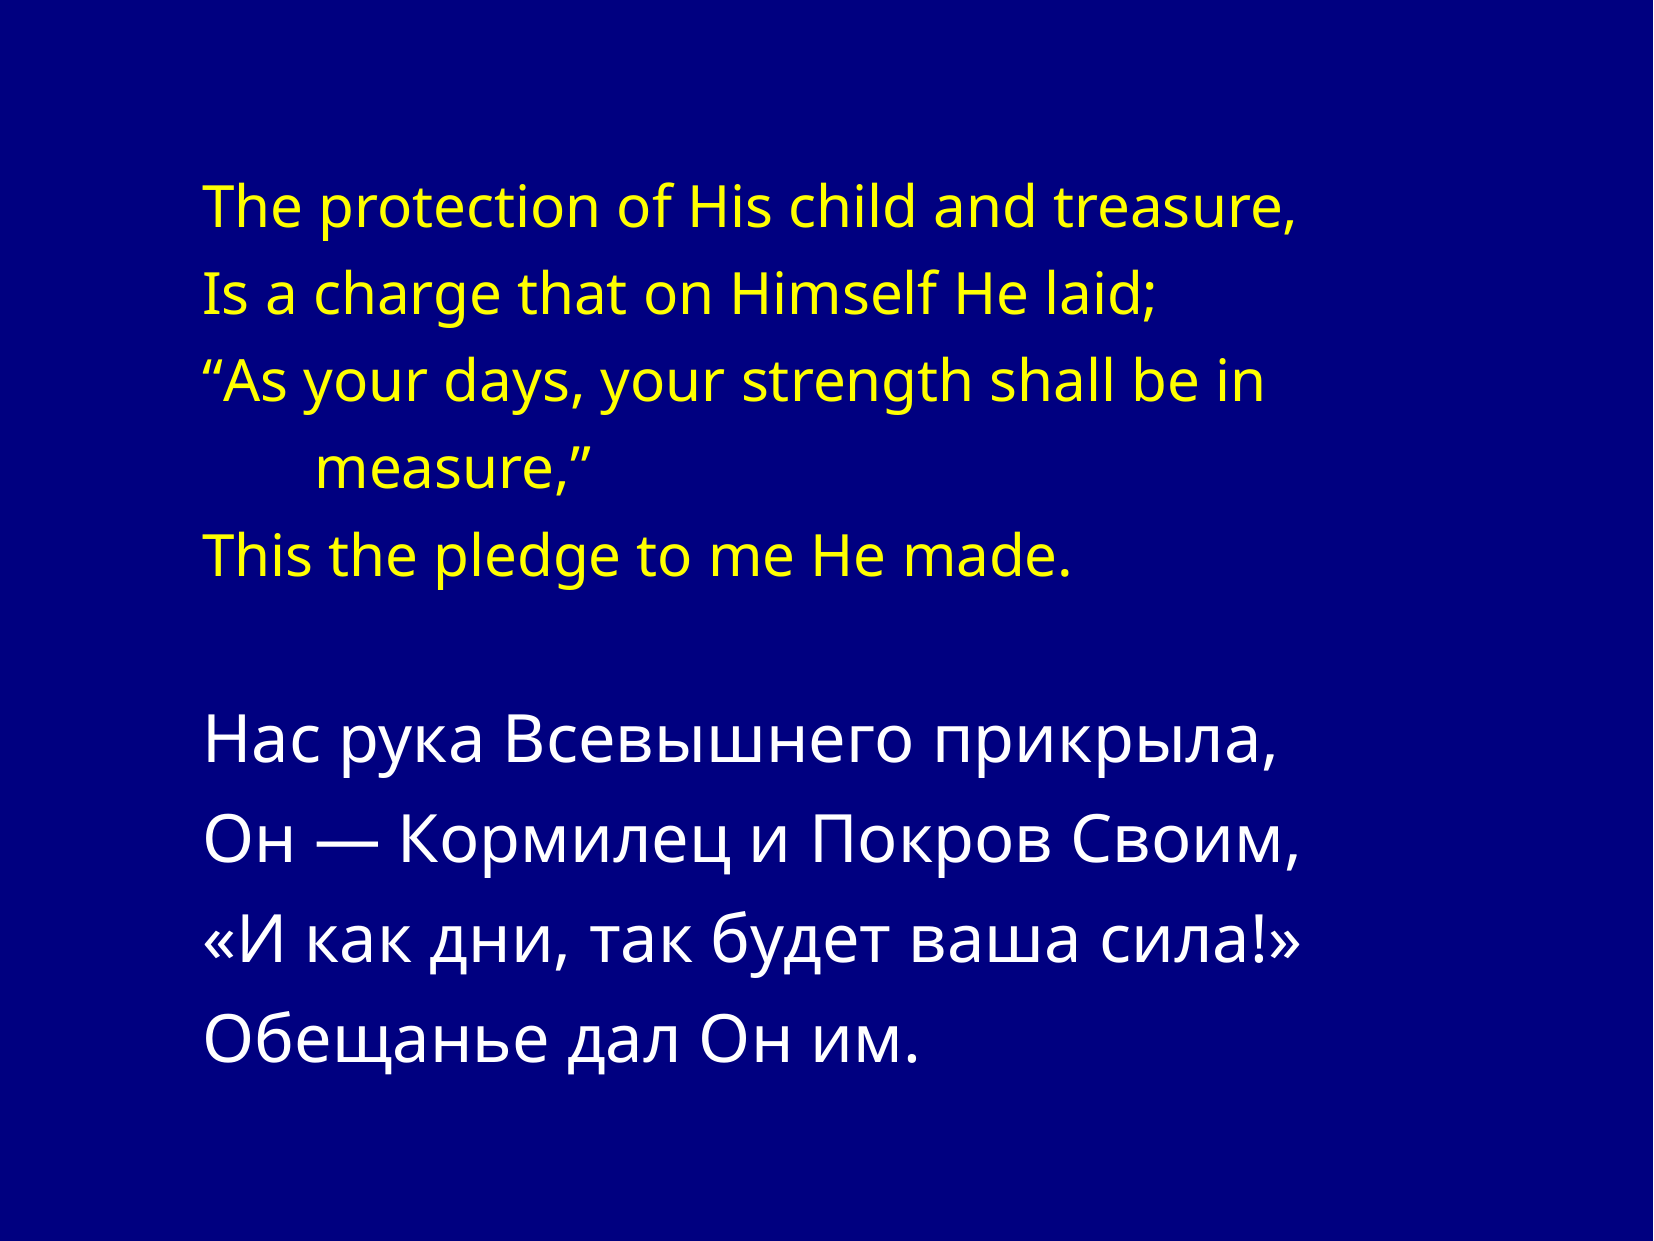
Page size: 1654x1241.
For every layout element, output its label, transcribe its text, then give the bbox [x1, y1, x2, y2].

text_box Нас рука Всевышнего прикрыла, Он — Кормилец и Покров Своим, «И как дни, так будет ваша сила!» Обещанье дал Он им. [75, 675, 1576, 1163]
text_box The protection of His child and treasure, Is a charge that on Himself He laid; “As your days, your strength shall be in measure,” This the pledge to me He made. [75, 150, 1576, 638]
